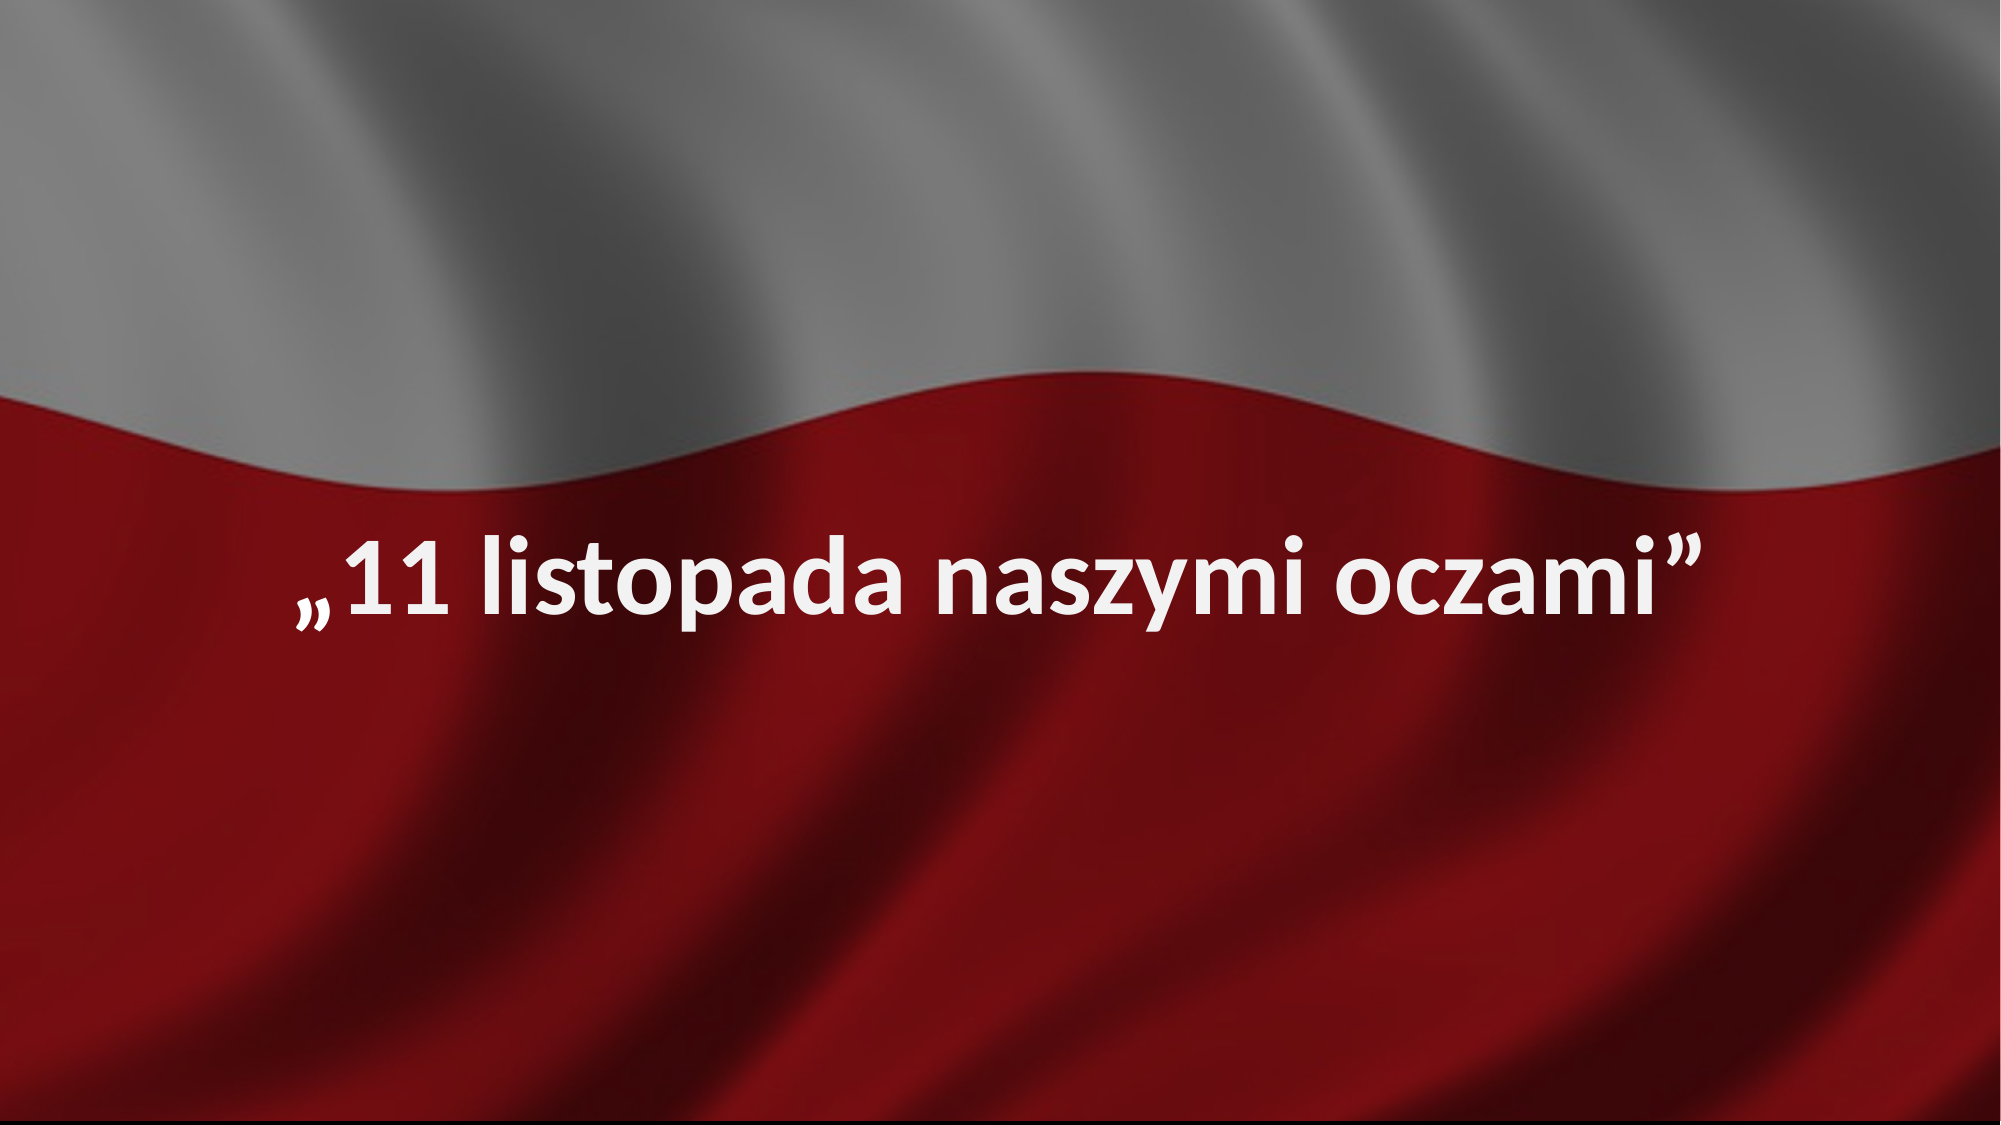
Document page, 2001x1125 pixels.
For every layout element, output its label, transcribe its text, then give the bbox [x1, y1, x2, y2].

picture [0, 0, 2000, 1121]
subtitle „11 listopada naszymi oczami” [249, 509, 1750, 690]
title [249, 184, 1750, 509]
text_box [0, 1121, 2000, 1125]
